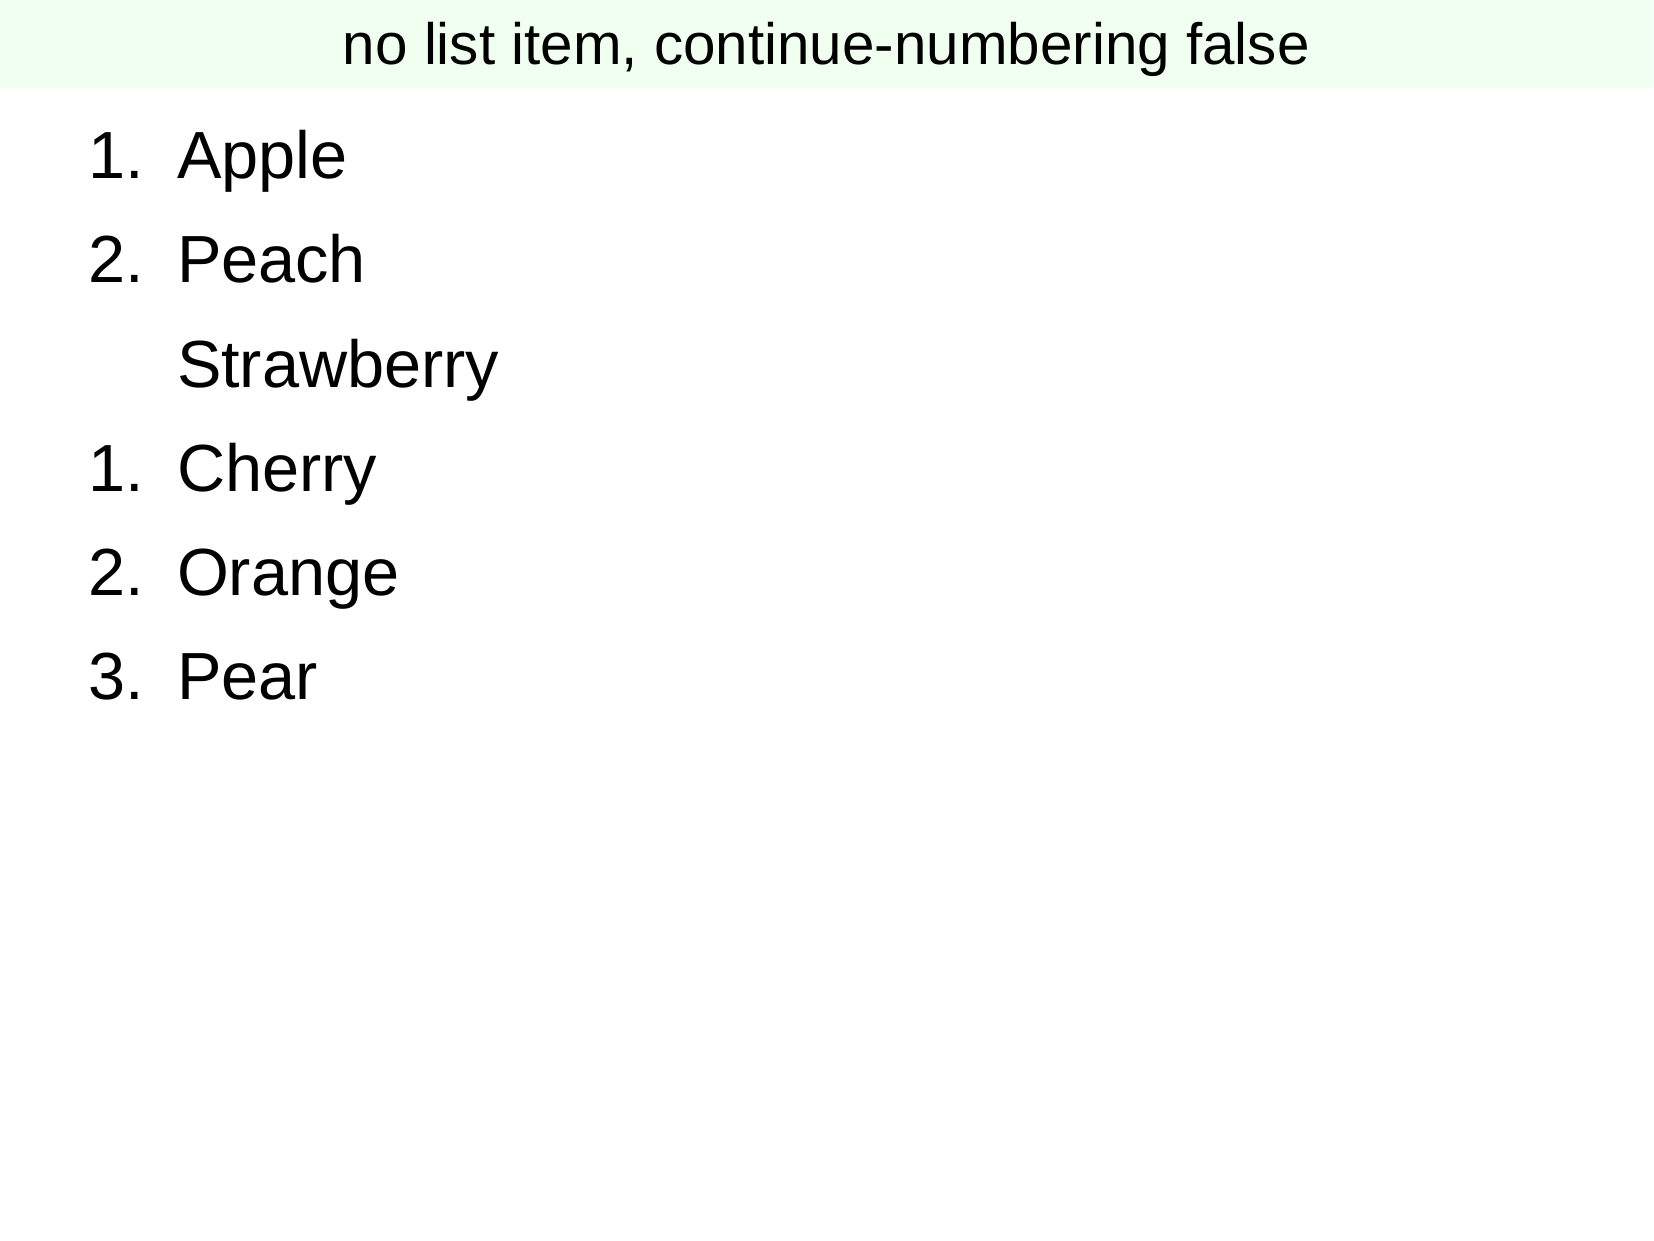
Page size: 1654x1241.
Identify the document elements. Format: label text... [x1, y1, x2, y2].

title no list item, continue-numbering false [0, 0, 1654, 89]
list Apple Peach Strawberry Cherry Orange Pear [88, 118, 1565, 1063]
